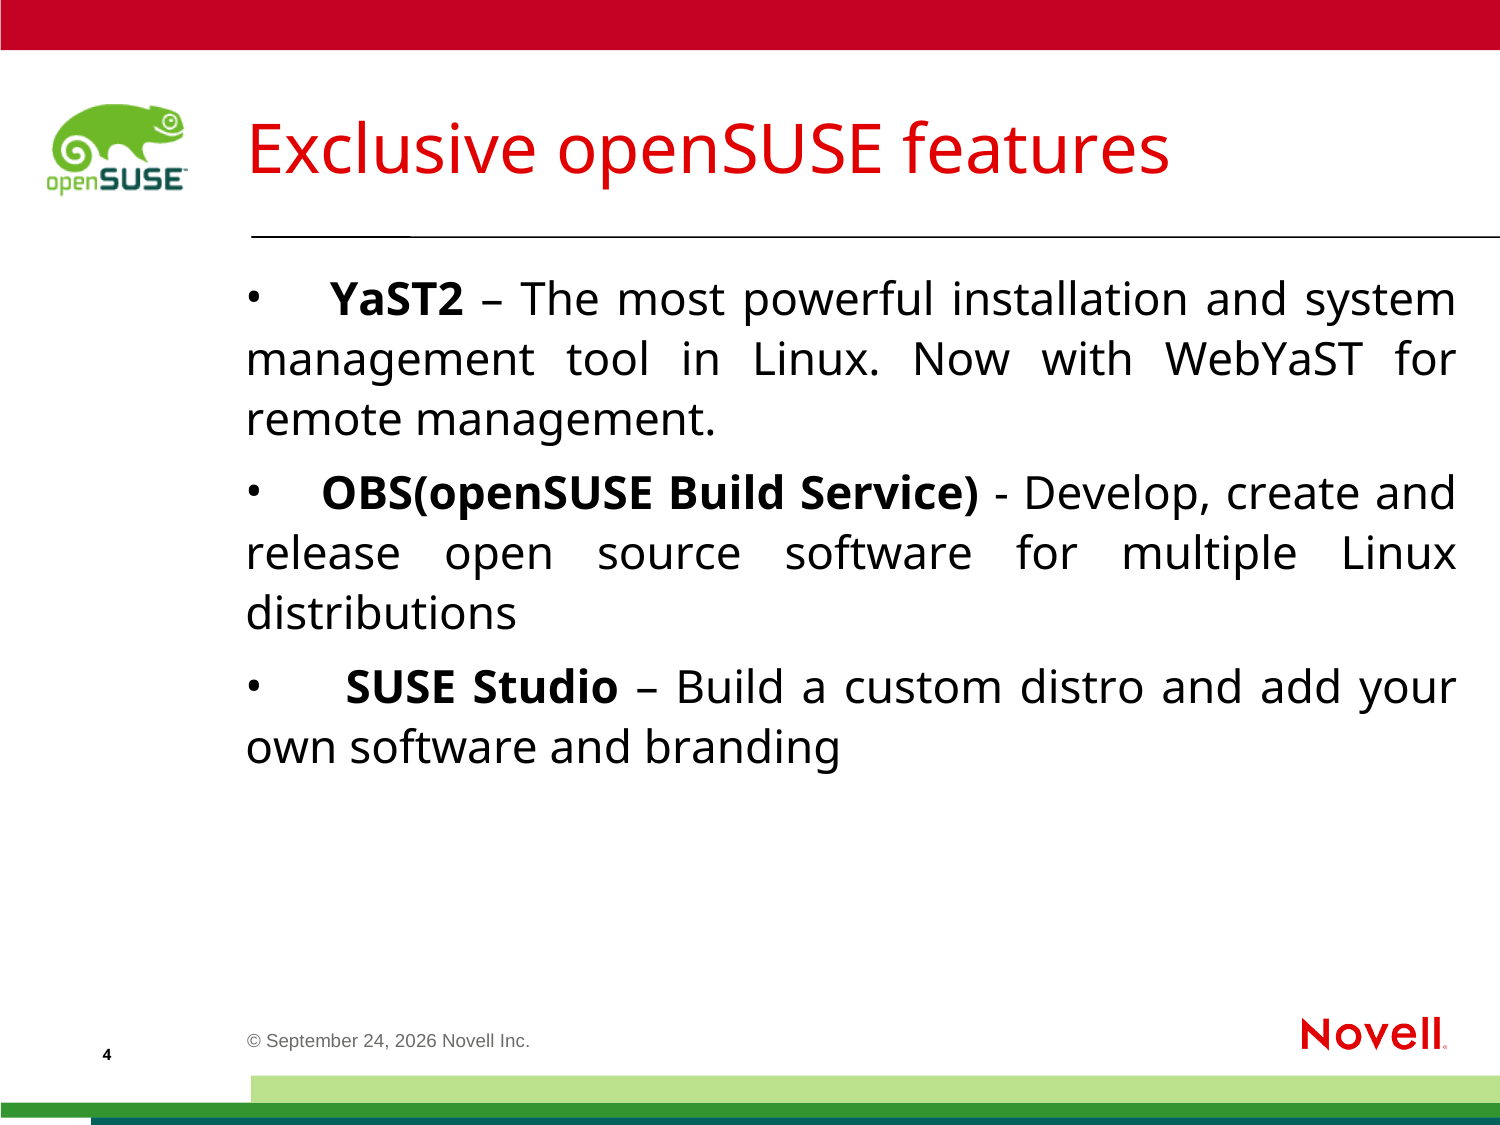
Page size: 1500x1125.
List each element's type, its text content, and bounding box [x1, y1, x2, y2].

picture [47, 104, 188, 197]
title Exclusive openSUSE features [246, 68, 1409, 231]
picture [1295, 1011, 1453, 1056]
list YaST2 – The most powerful installation and system management tool in Linux. Now with WebYaST for remote management. OBS(openSUSE Build Service) - Develop, create and release open source software for multiple Linux distributions SUSE Studio – Build a custom distro and add your own software and branding [245, 267, 1458, 1010]
